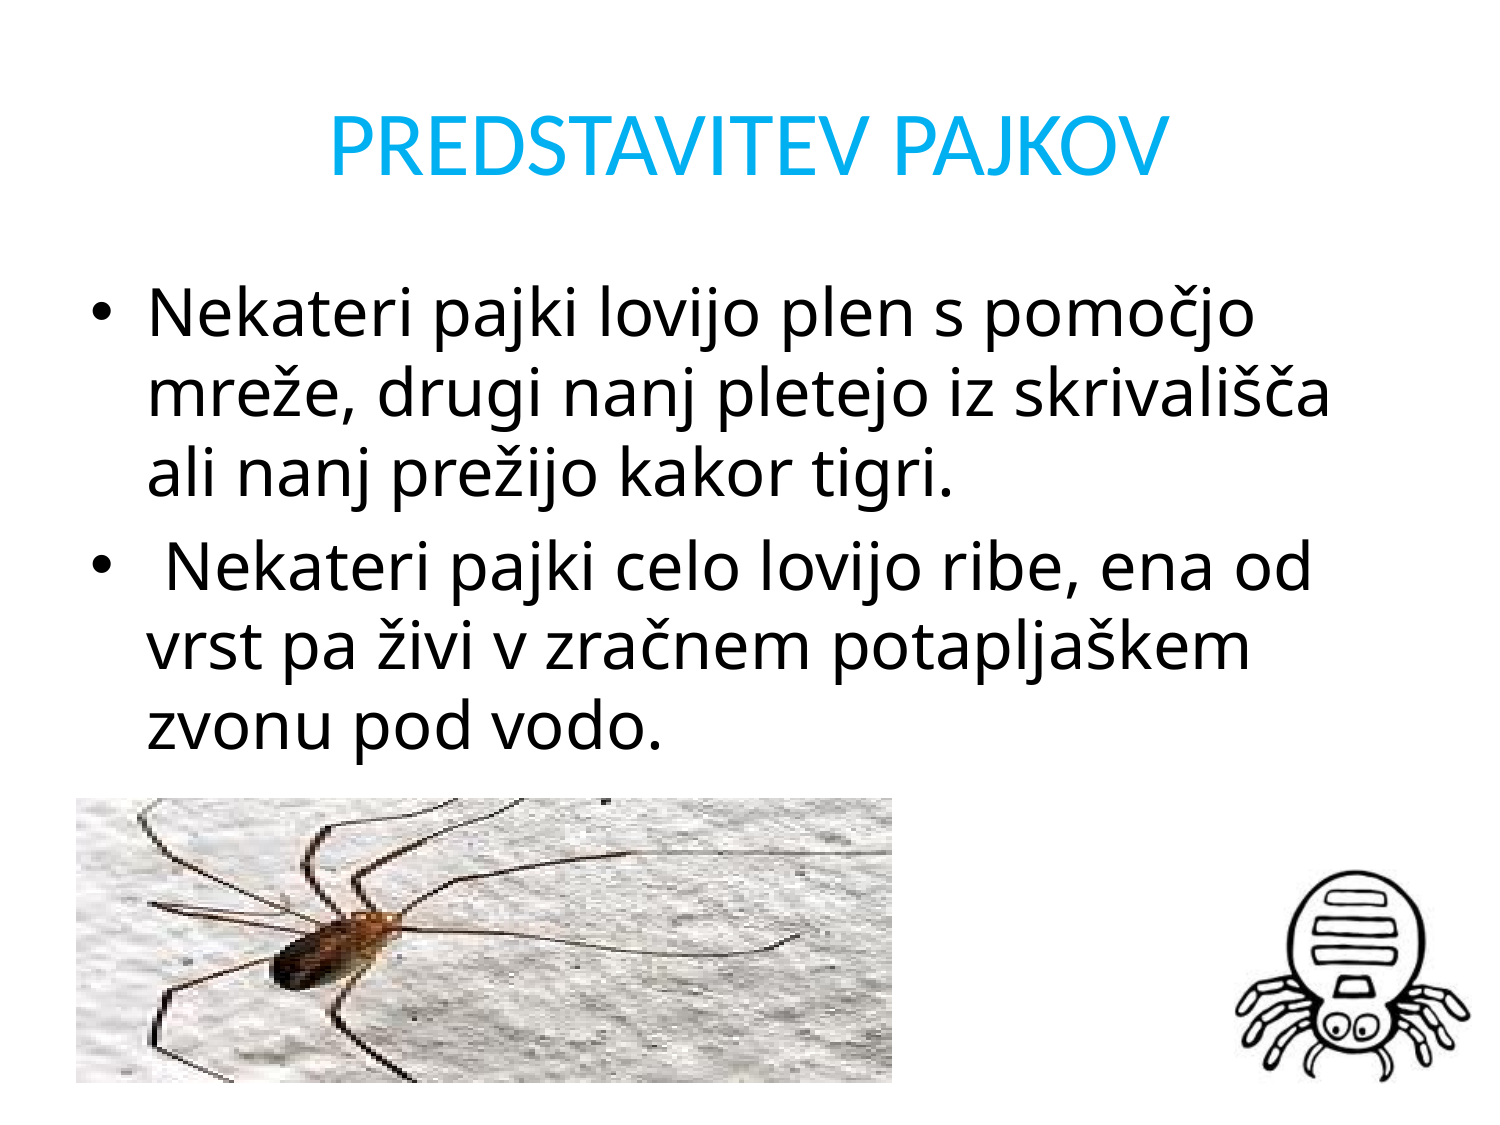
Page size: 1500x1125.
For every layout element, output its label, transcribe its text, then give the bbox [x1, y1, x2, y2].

picture [76, 798, 892, 1083]
picture [1234, 857, 1472, 1096]
title PREDSTAVITEV PAJKOV [75, 45, 1425, 233]
list Nekateri pajki lovijo plen s pomočjo mreže, drugi nanj pletejo iz skrivališča ali nanj prežijo kakor tigri. Nekateri pajki celo lovijo ribe, ena od vrst pa živi v zračnem potapljaškem zvonu pod vodo. [75, 262, 1425, 1005]
